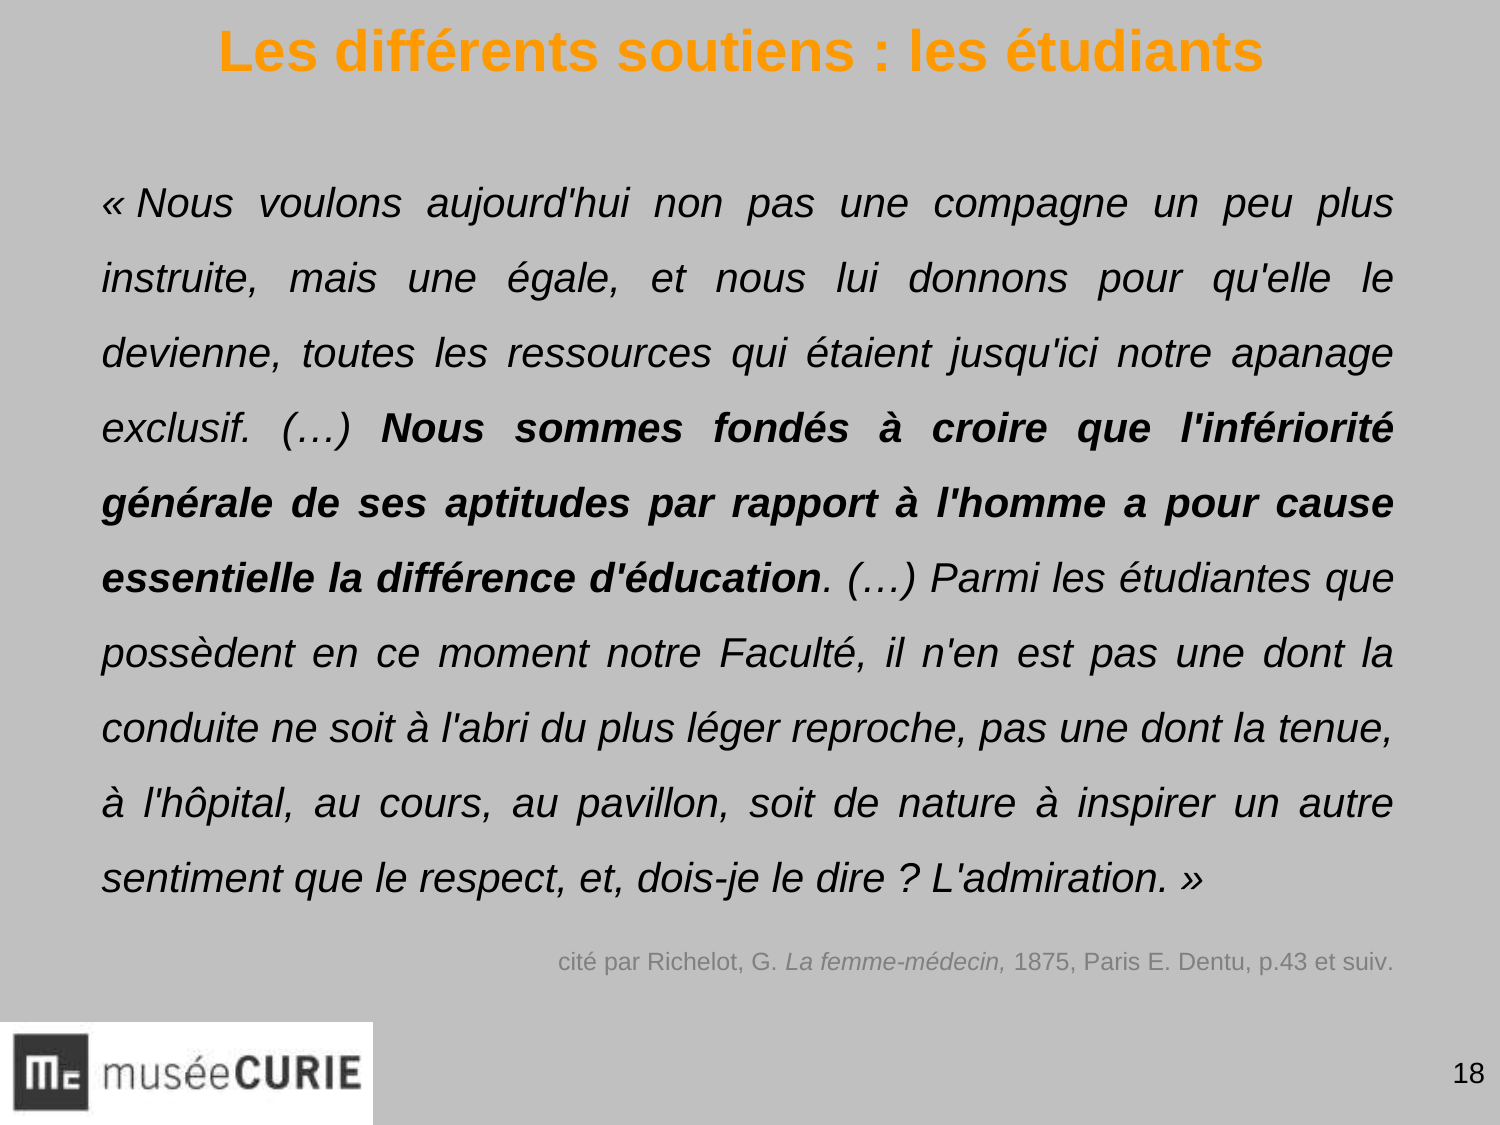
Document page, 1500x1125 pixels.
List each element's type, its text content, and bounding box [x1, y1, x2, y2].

text_box Les différents soutiens : les étudiants [41, 18, 1459, 91]
text_box « Nous voulons aujourd'hui non pas une compagne un peu plus instruite, mais une égale, et nous lui donnons pour qu'elle le devienne, toutes les ressources qui étaient jusqu'ici notre apanage exclusif. (…) Nous sommes fondés à croire que l'infériorité générale de ses aptitudes par rapport à l'homme a pour cause essentielle la différence d'éducation. (…) Parmi les étudiantes que possèdent en ce moment notre Faculté, il n'en est pas une dont la conduite ne soit à l'abri du plus léger reproche, pas une dont la tenue, à l'hôpital, au cours, au pavillon, soit de nature à inspirer un autre sentiment que le respect, et, dois-je le dire ? L'admiration. » cité par Richelot, G. La femme-médecin, 1875, Paris E. Dentu, p.43 et suiv. [86, 143, 1410, 984]
picture [0, 1022, 373, 1125]
text_box <numéro> [1387, 1046, 1500, 1125]
